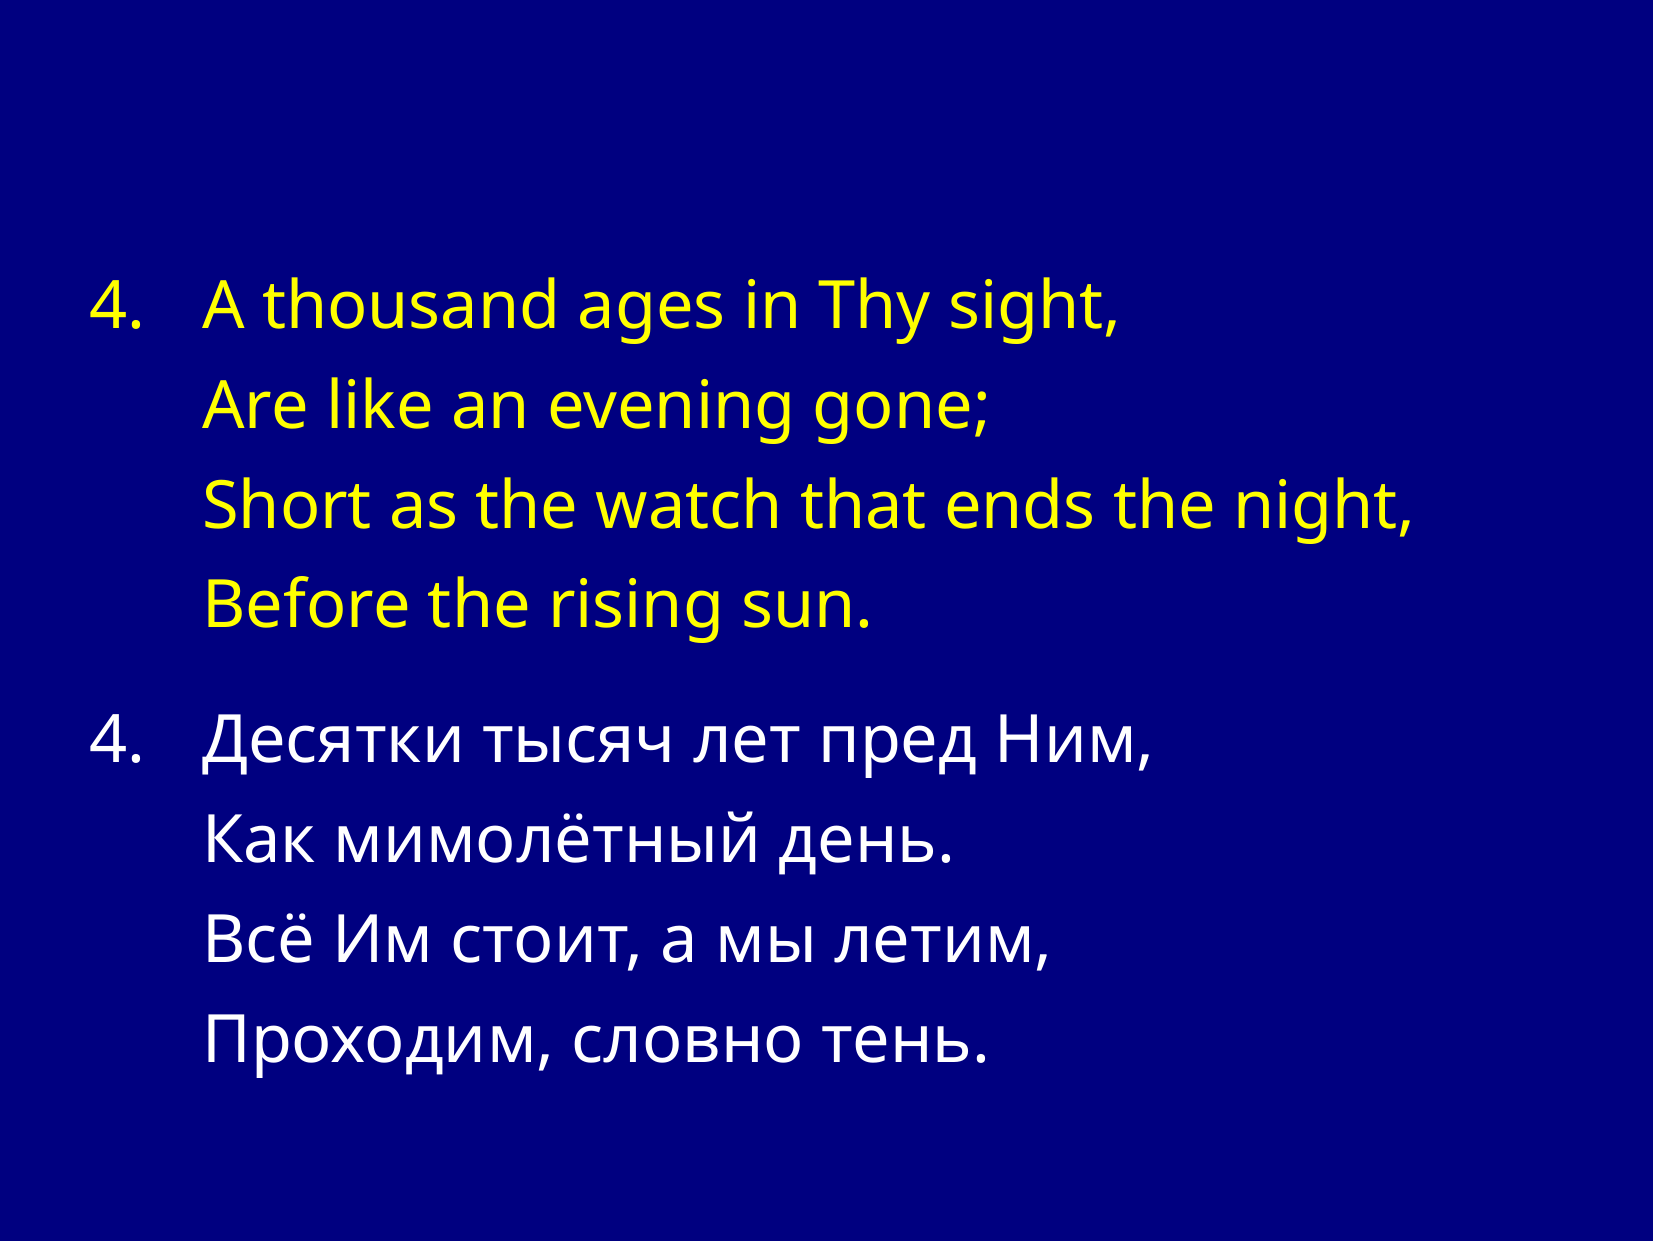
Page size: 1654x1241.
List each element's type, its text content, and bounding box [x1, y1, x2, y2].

text_box 4. Десятки тысяч лет пред Ним, Как мимолётный день. Всё Им стоит, а мы летим, Проходим, словно тень. [75, 675, 1576, 1163]
text_box 4. A thousand ages in Thy sight, Are like an evening gone; Short as the watch that ends the night, Before the rising sun. [75, 150, 1576, 638]
